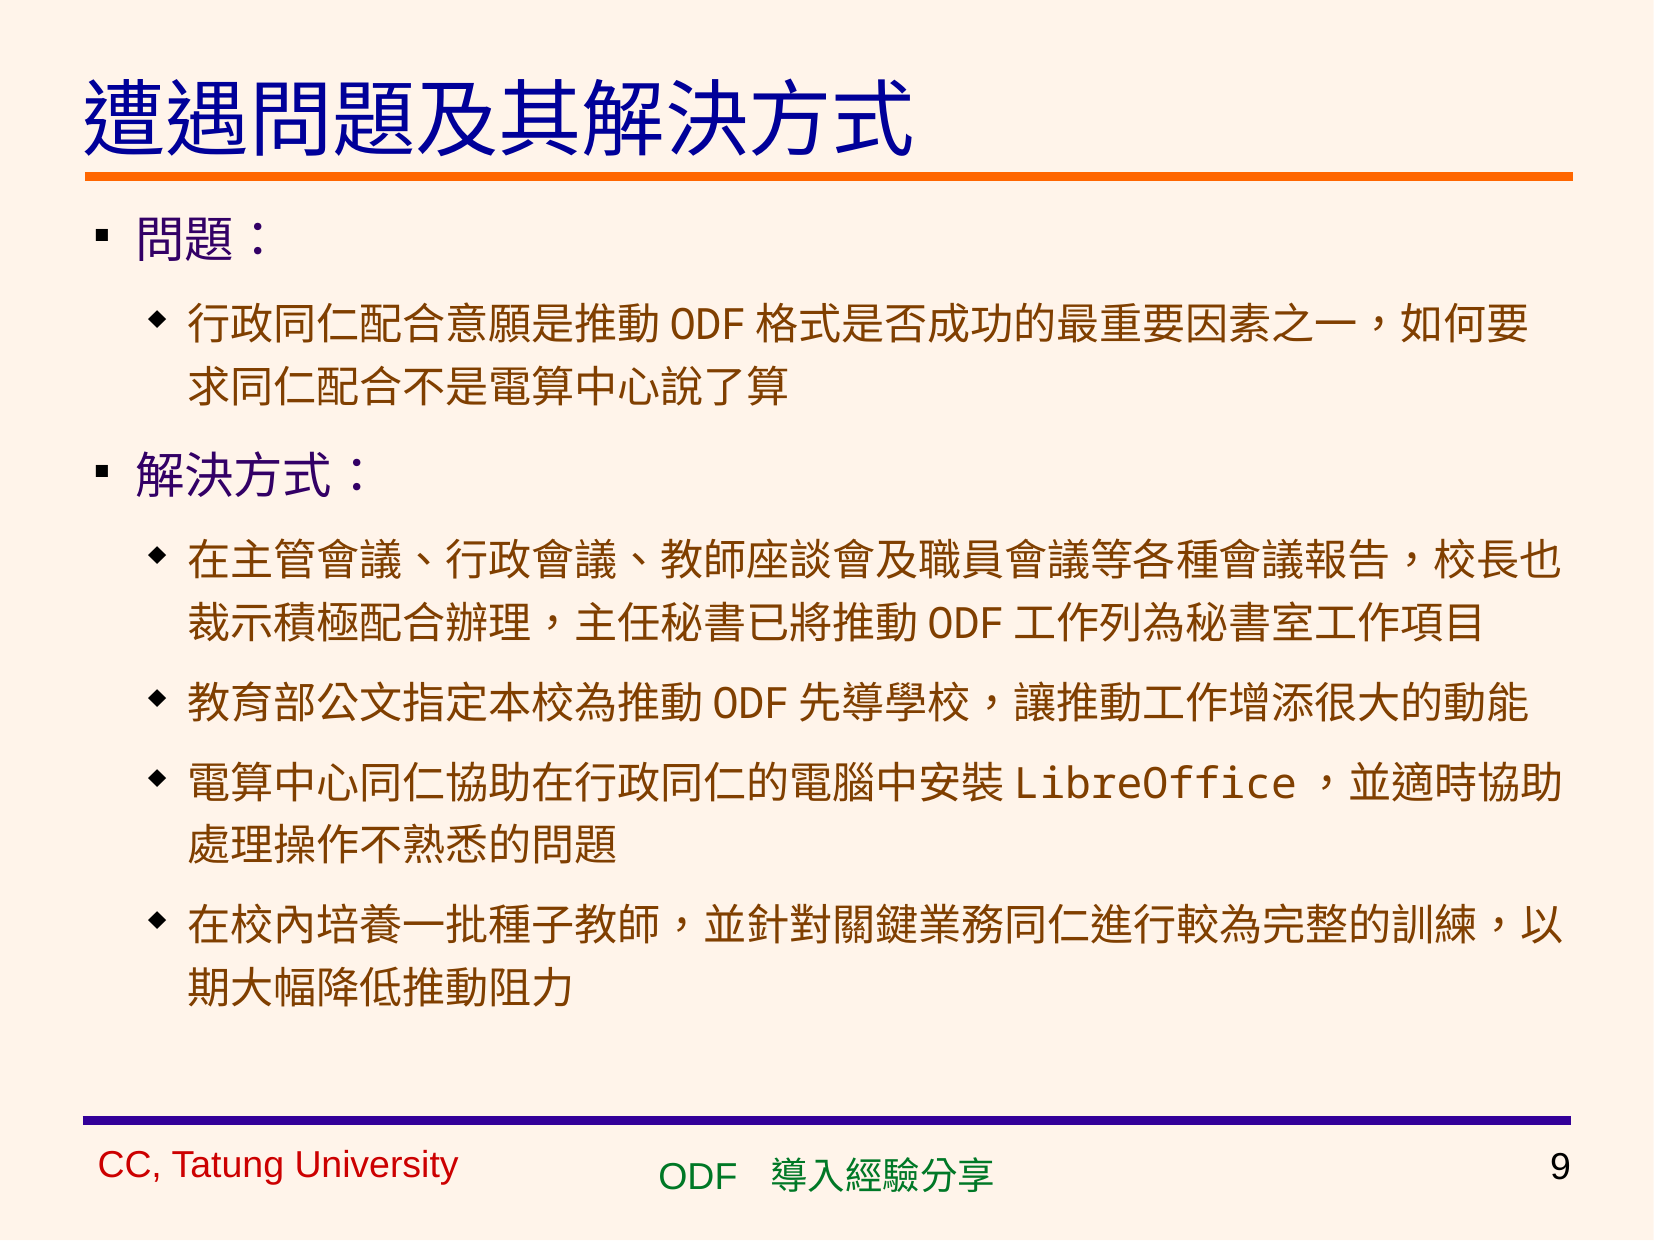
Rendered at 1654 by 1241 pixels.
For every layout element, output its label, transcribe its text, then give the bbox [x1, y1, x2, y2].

title 遭遇問題及其解決方式 [82, 49, 1571, 178]
list 問題： 行政同仁配合意願是推動ODF格式是否成功的最重要因素之一，如何要求同仁配合不是電算中心說了算 解決方式： 在主管會議、行政會議、教師座談會及職員會議等各種會議報告，校長也裁示積極配合辦理，主任秘書已將推動ODF工作列為秘書室工作項目 教育部公文指定本校為推動ODF先導學校，讓推動工作增添很大的動能 電算中心同仁協助在行政同仁的電腦中安裝LibreOffice，並適時協助處理操作不熟悉的問題 在校內培養一批種子教師，並針對關鍵業務同仁進行較為完整的訓練，以期大幅降低推動阻力 [82, 200, 1571, 1111]
